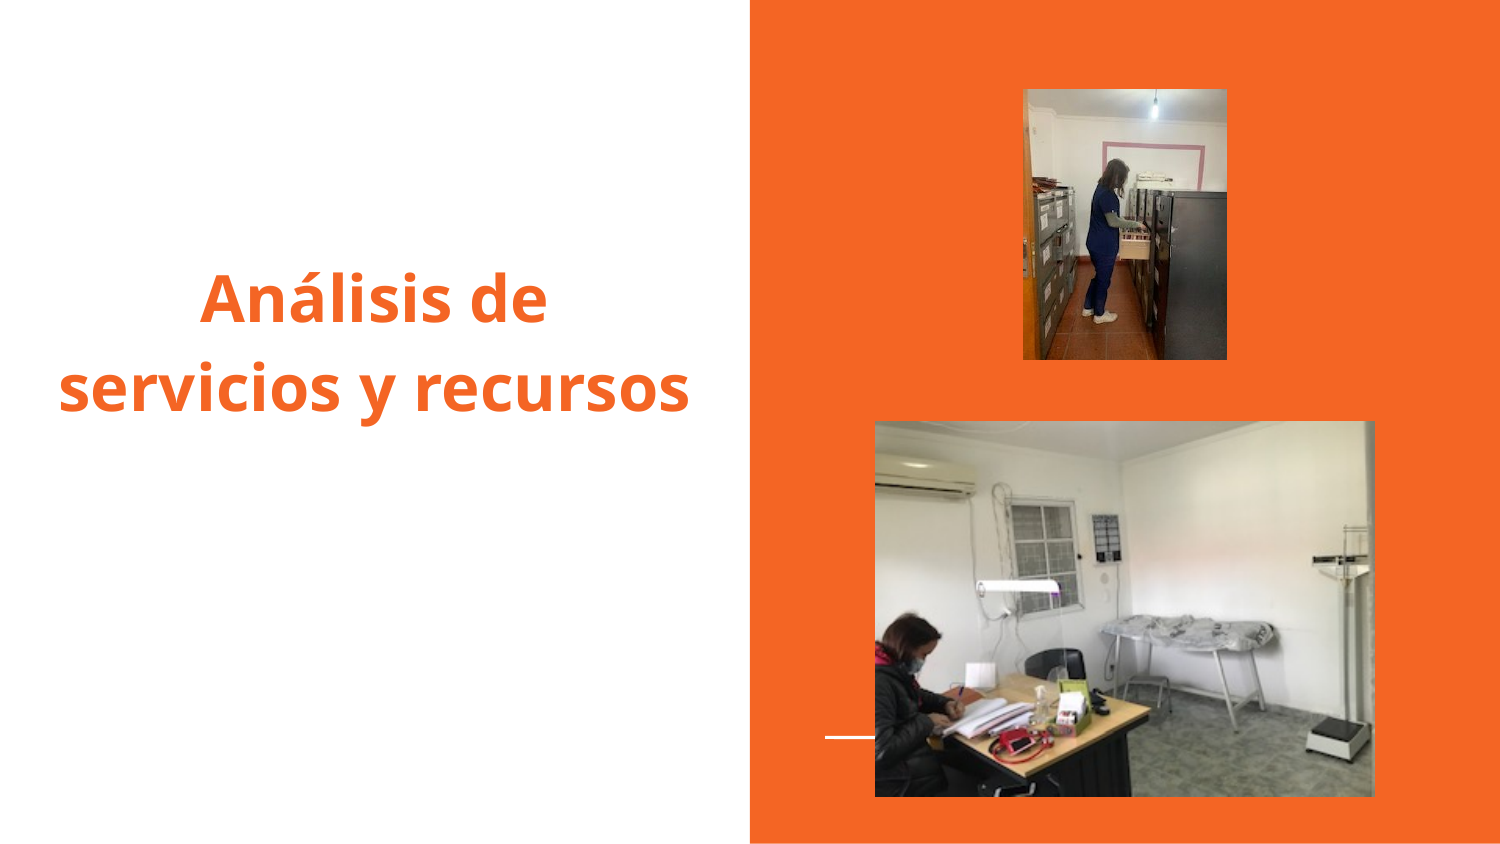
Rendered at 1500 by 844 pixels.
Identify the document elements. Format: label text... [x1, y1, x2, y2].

picture [1023, 89, 1227, 360]
title Análisis de servicios y recursos [43, 229, 708, 446]
picture [875, 421, 1375, 797]
